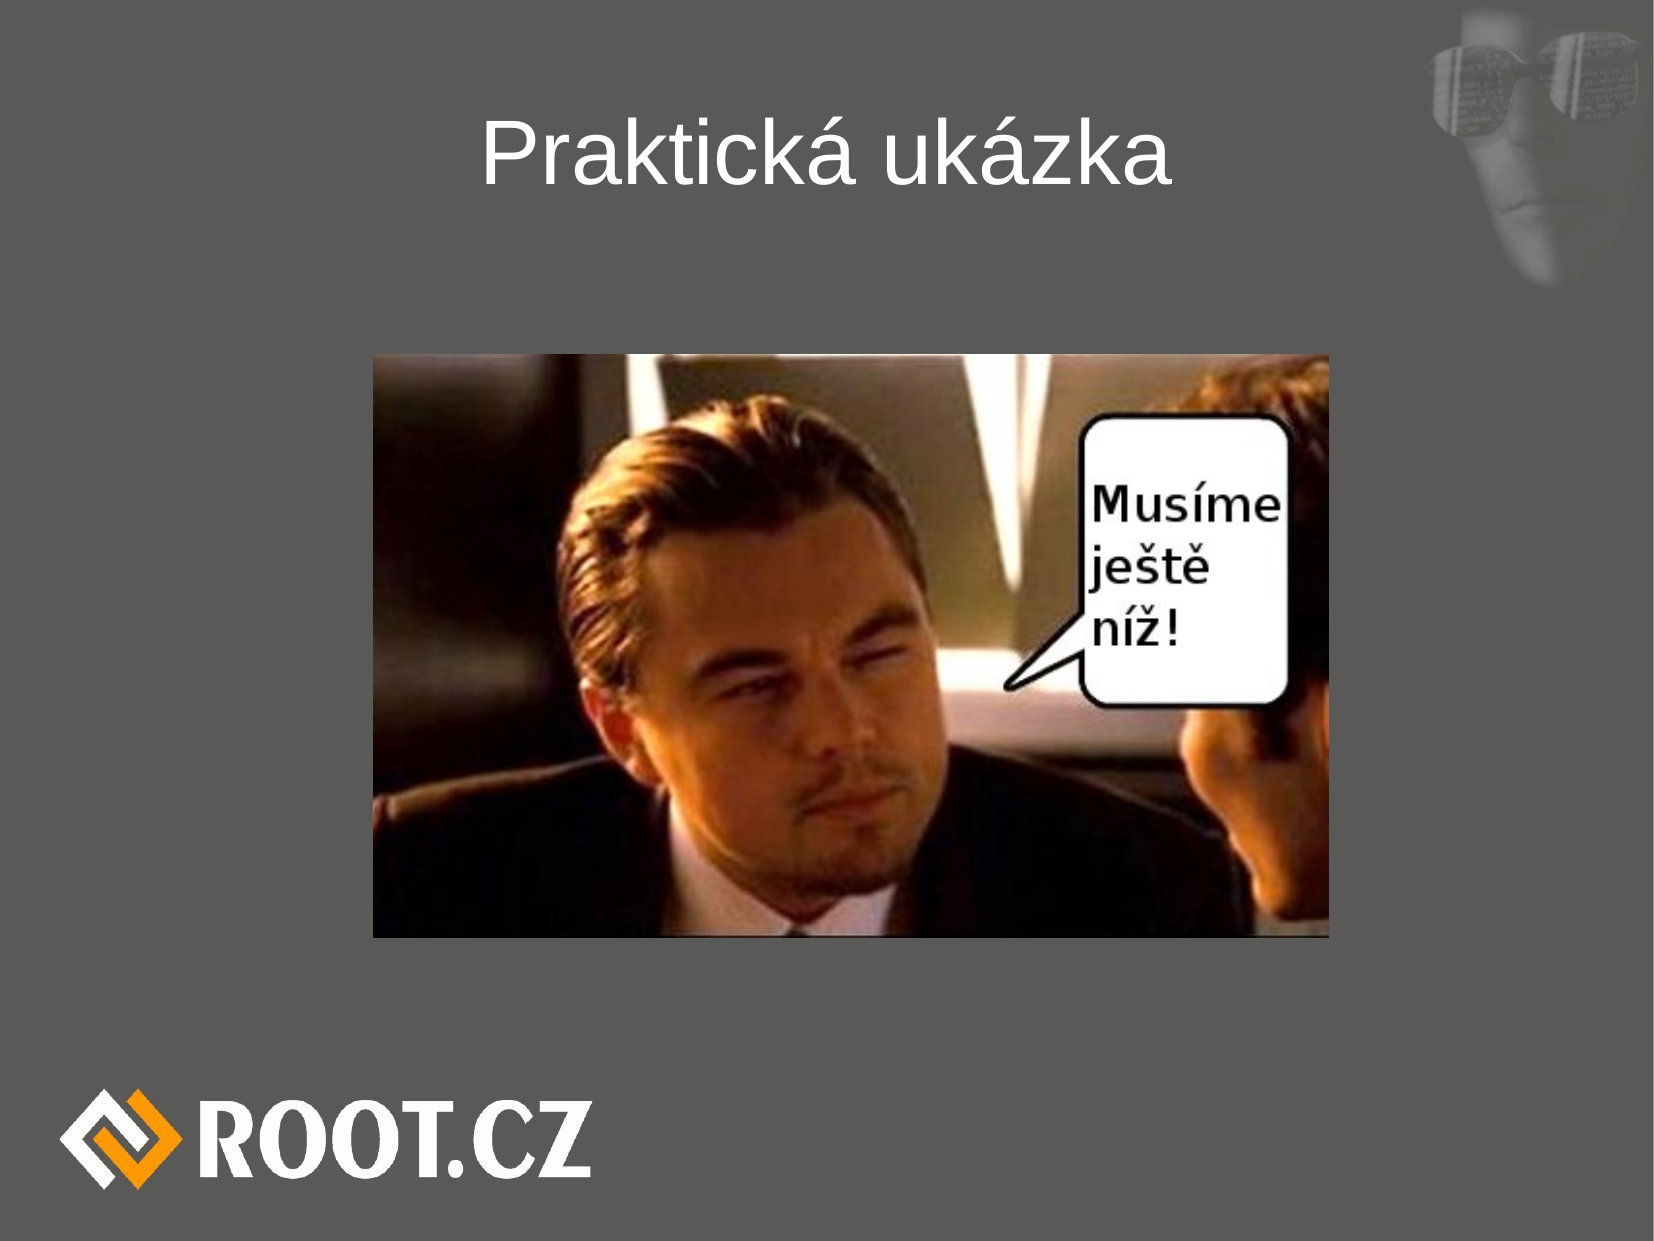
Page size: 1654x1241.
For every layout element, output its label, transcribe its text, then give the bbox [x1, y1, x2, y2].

title Praktická ukázka [82, 49, 1571, 257]
picture [0, 0, 1654, 1241]
